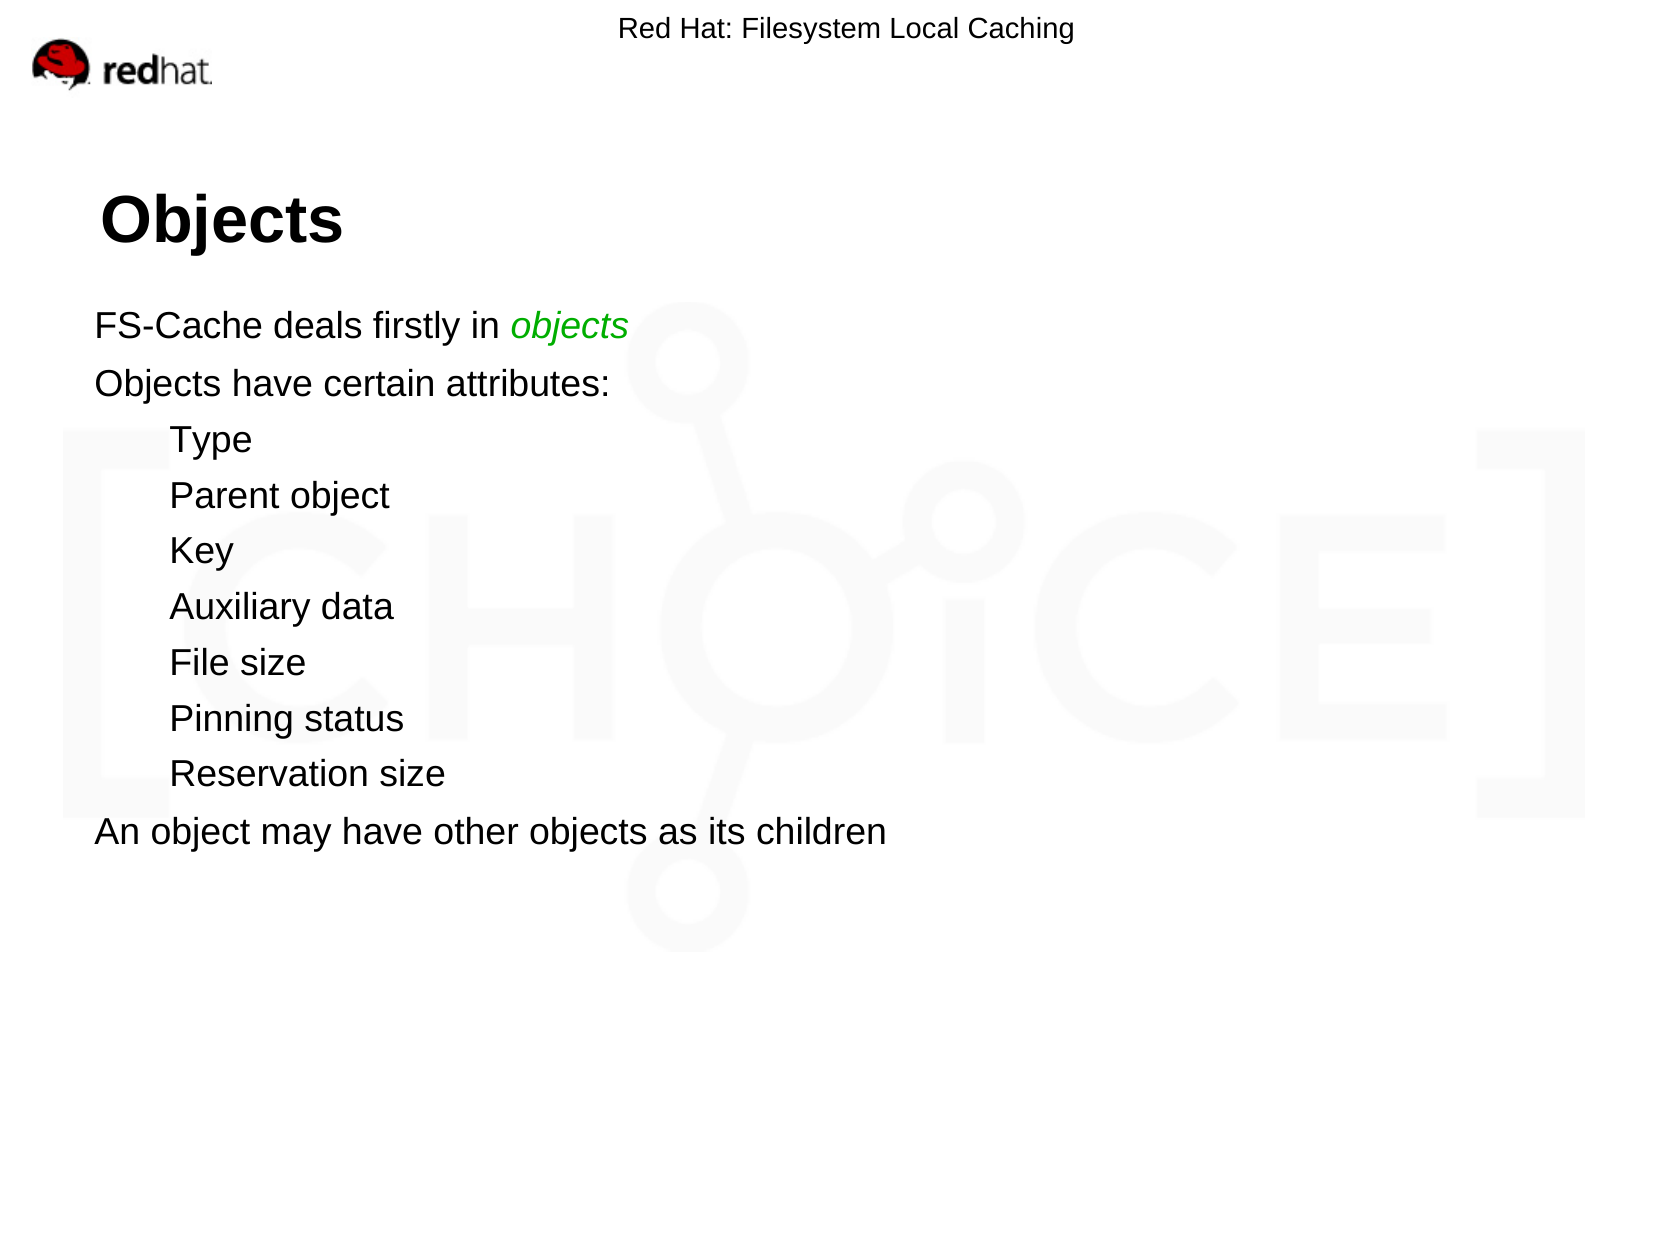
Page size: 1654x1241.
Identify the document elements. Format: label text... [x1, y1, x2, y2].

title Objects [100, 164, 1506, 275]
picture [63, 302, 1585, 952]
picture [31, 37, 212, 98]
list FS-Cache deals firstly in objects Objects have certain attributes: Type Parent object Key Auxiliary data File size Pinning status Reservation size An object may have other objects as its children [94, 304, 1500, 1174]
